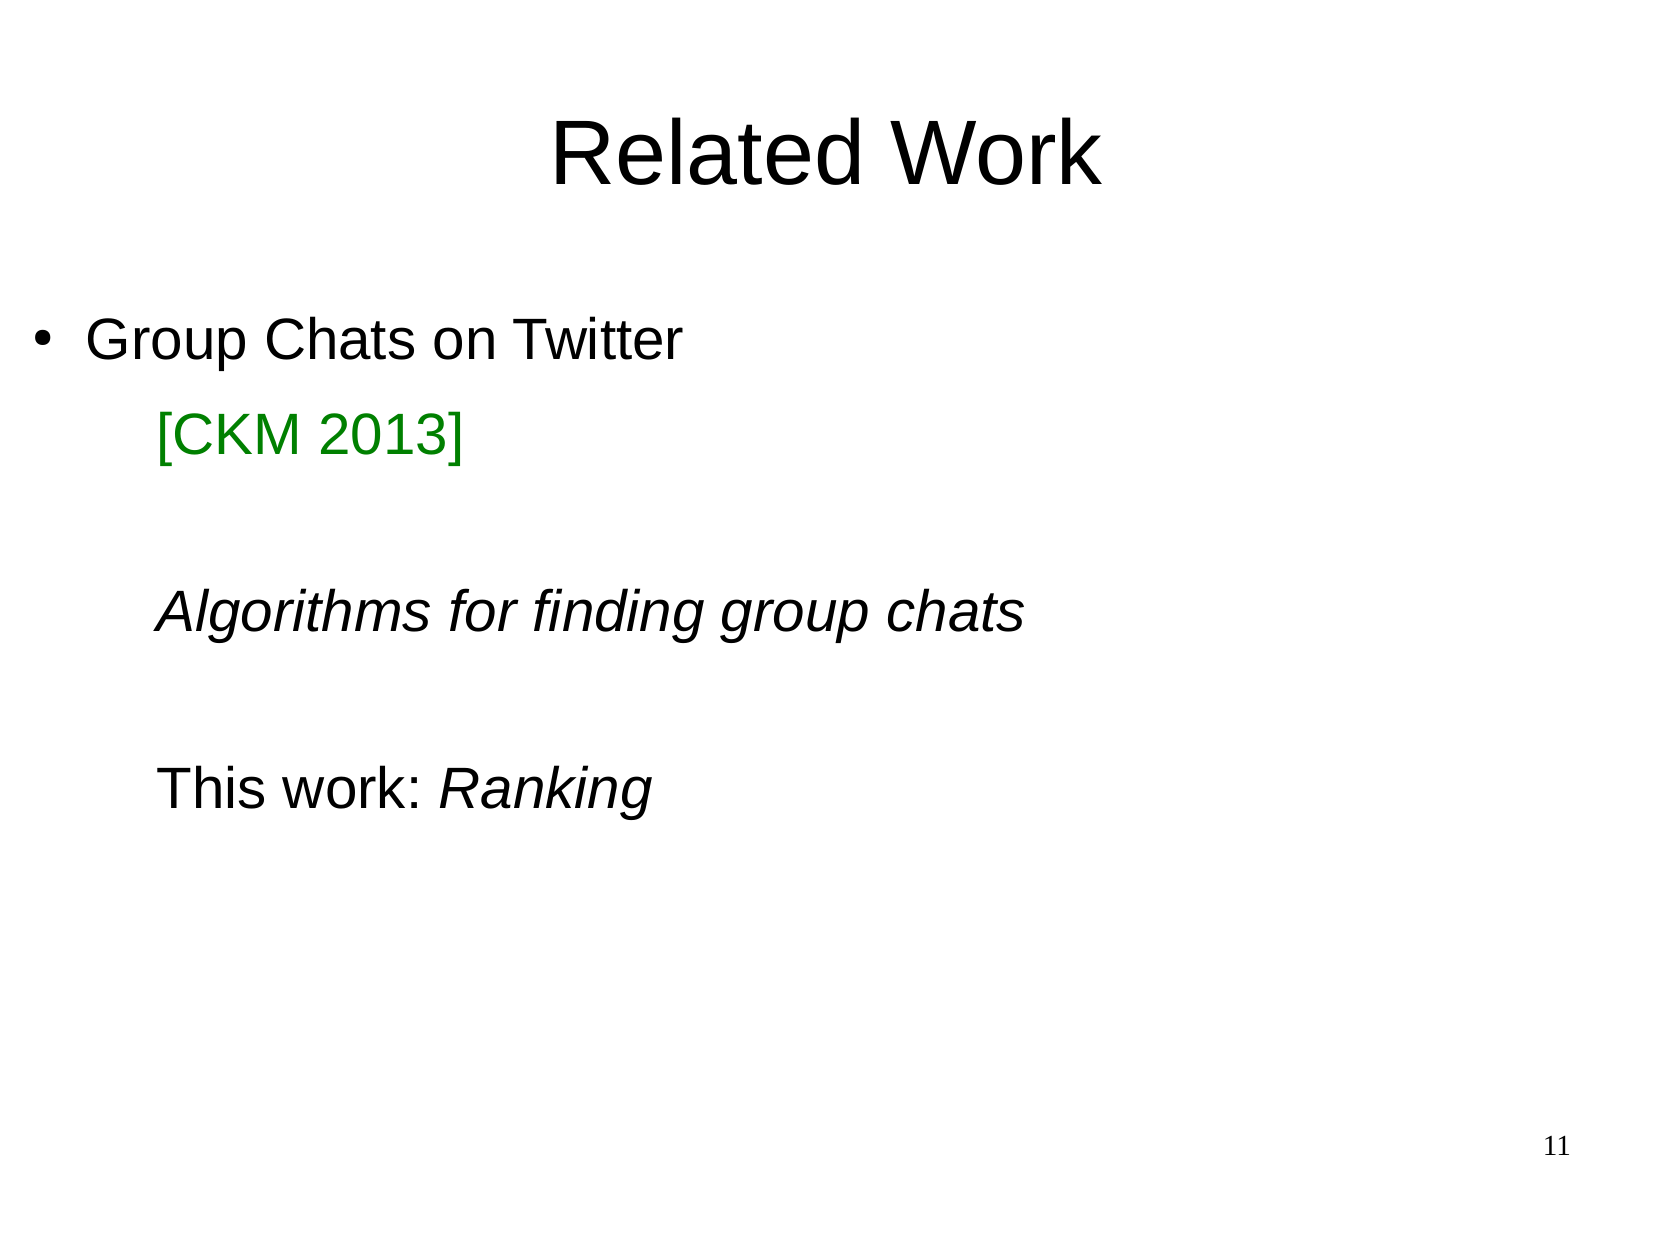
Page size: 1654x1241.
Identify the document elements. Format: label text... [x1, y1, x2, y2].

title Related Work [82, 49, 1571, 212]
list Group Chats on Twitter [CKM 2013] Algorithms for finding group chats This work: Ranking [14, 212, 1620, 1170]
